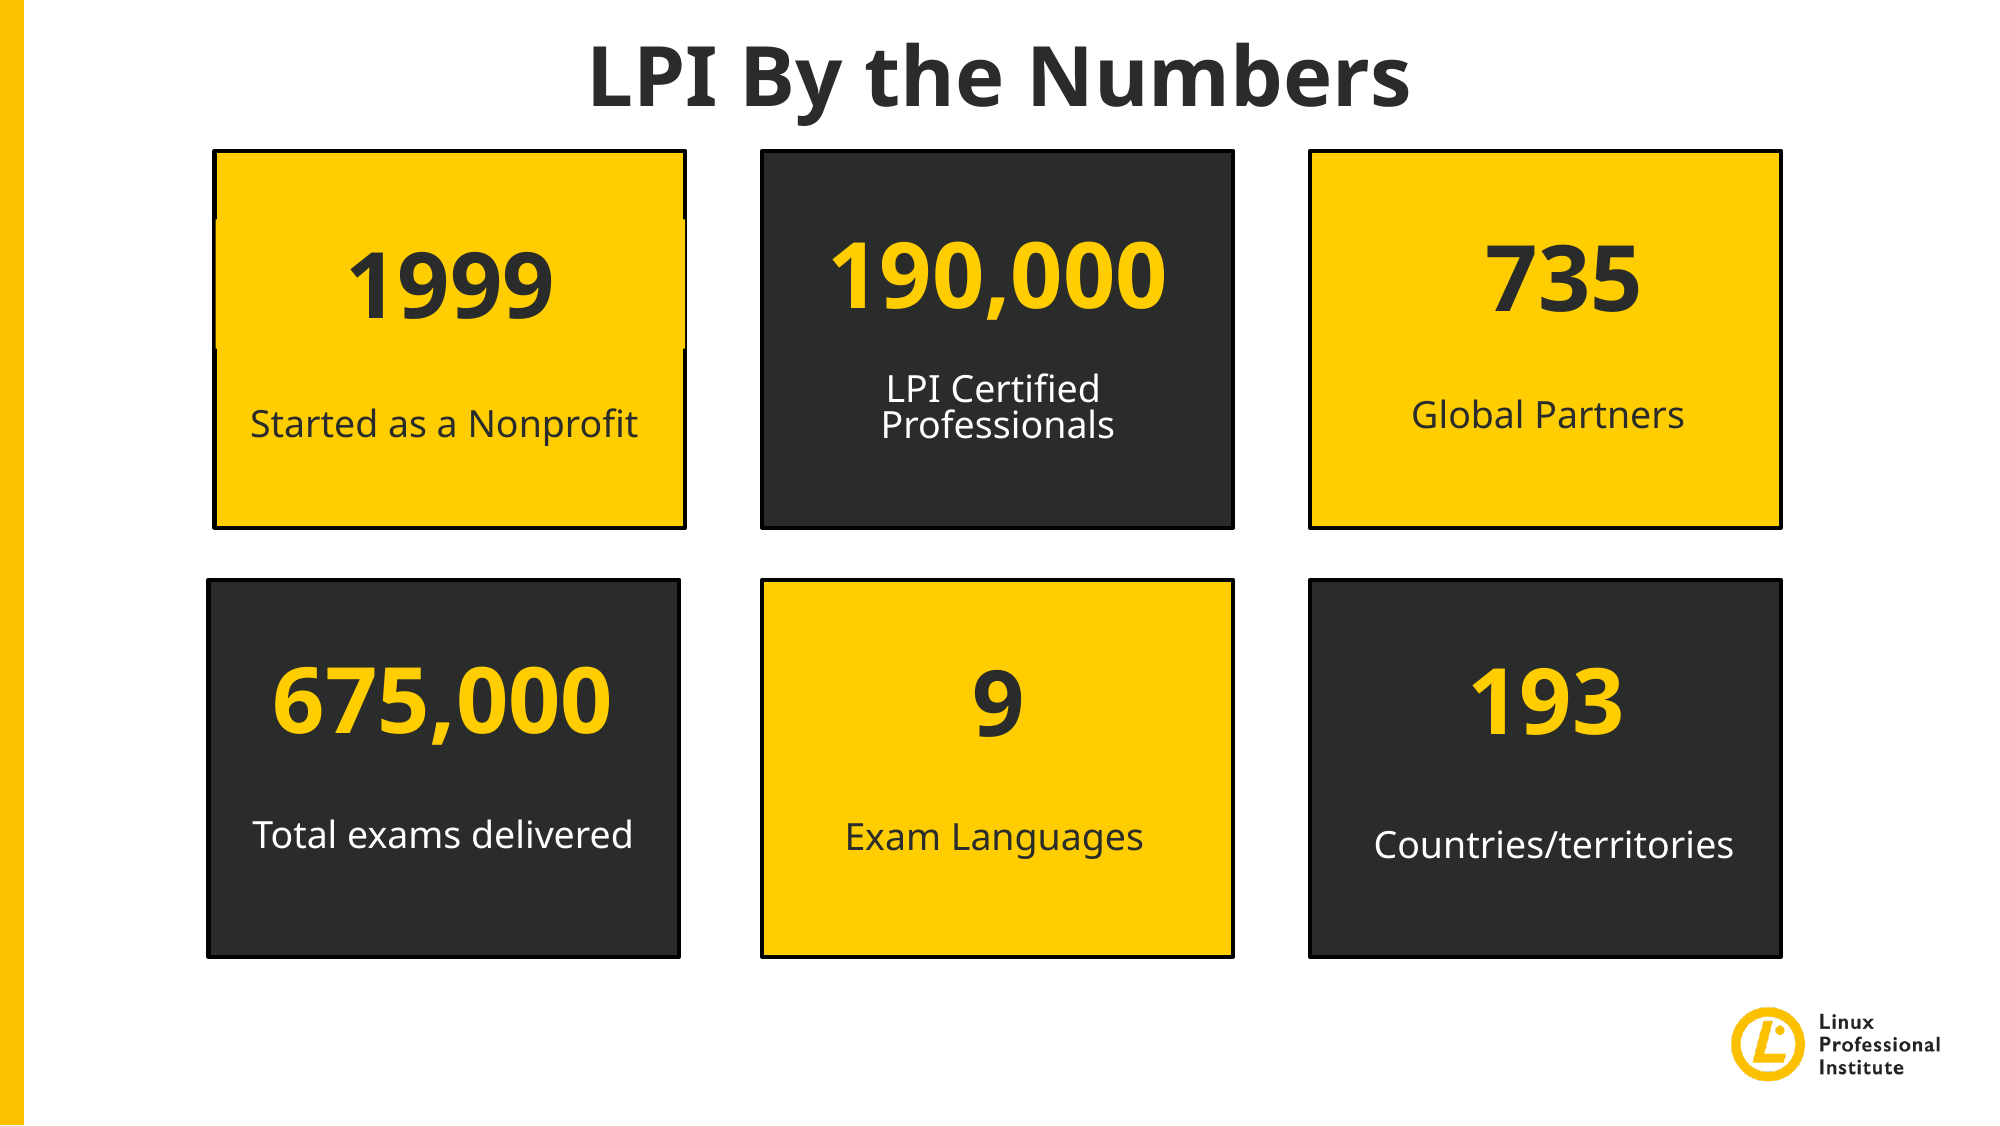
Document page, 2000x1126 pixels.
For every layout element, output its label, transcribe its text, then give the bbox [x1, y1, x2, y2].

text_box 675,000 [208, 634, 679, 764]
text_box [762, 579, 1233, 957]
text_box [208, 579, 680, 957]
text_box [762, 203, 1233, 528]
text_box [1309, 579, 1781, 635]
text_box 9 [763, 637, 1233, 812]
text_box Countries/territories [1334, 822, 1774, 918]
text_box [214, 150, 686, 528]
text_box [1309, 203, 1781, 528]
text_box Global Partners [1328, 392, 1768, 488]
text_box LPI By the Numbers [99, 15, 1900, 203]
text_box [0, 0, 24, 1125]
text_box 193 [1309, 635, 1782, 851]
text_box 735 [1328, 212, 1800, 393]
text_box Exam Languages [763, 814, 1226, 874]
text_box LPI Certified Professionals [763, 366, 1233, 463]
text_box Total exams delivered [208, 812, 679, 872]
text_box Started as a Nonprofit [213, 401, 676, 461]
text_box [1309, 851, 1781, 957]
text_box 190,000 [763, 209, 1233, 324]
picture [1701, 987, 1969, 1101]
text_box 1999 [215, 219, 686, 349]
